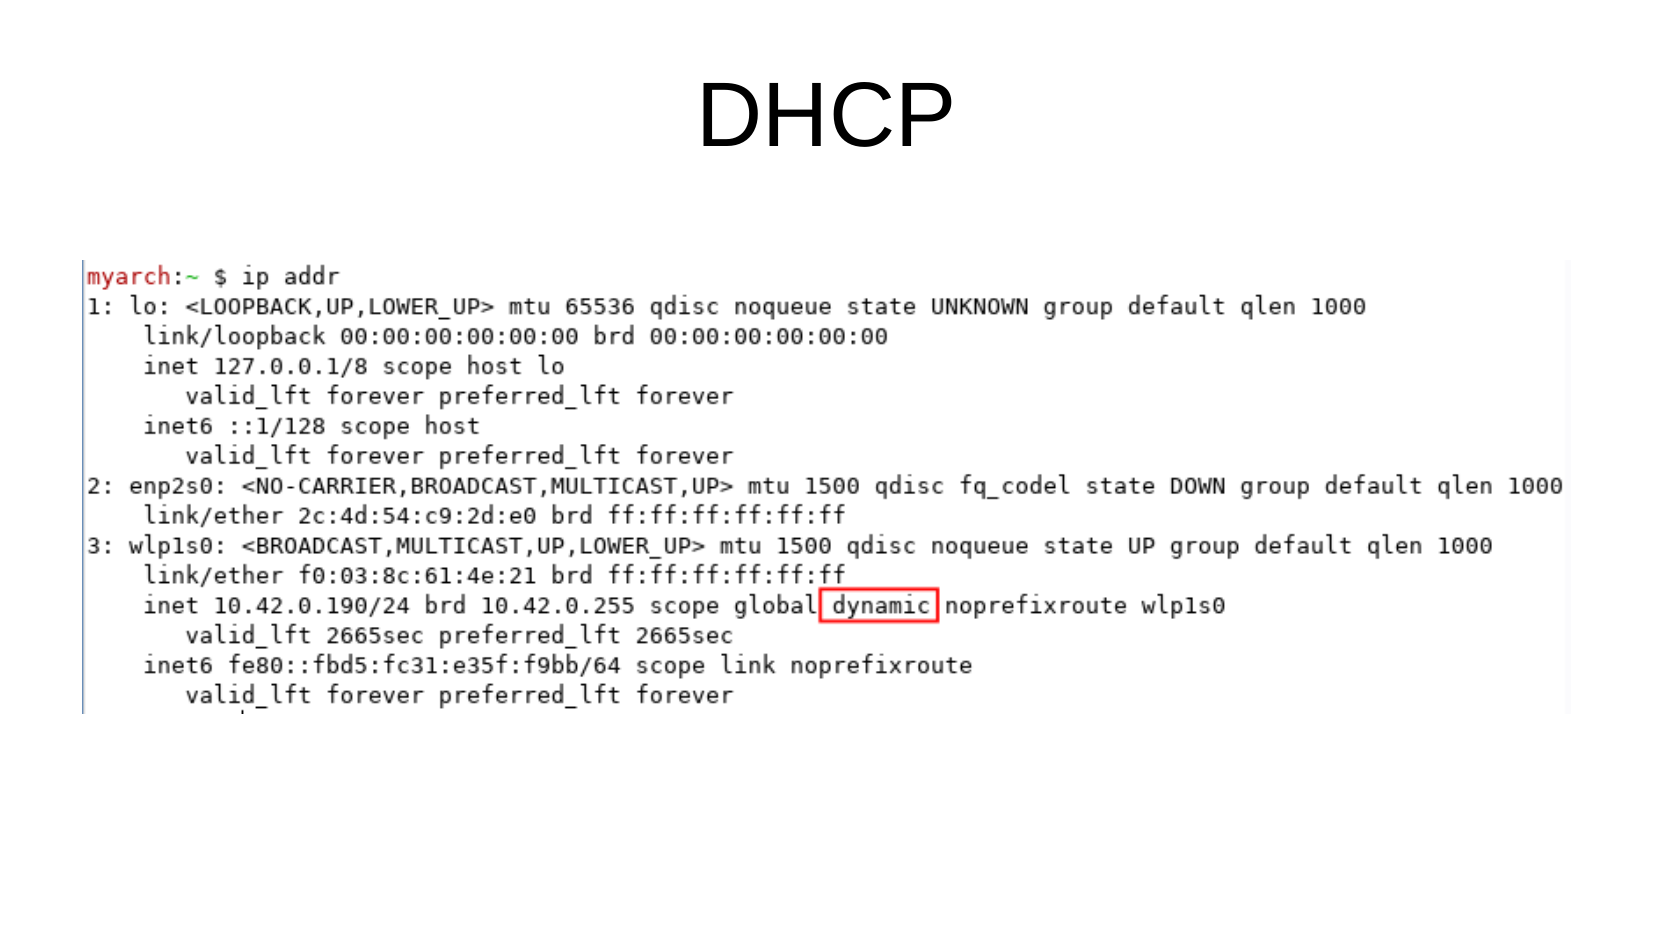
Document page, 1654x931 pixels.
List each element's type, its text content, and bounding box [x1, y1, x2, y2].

title DHCP [82, 37, 1571, 193]
picture [82, 260, 1571, 714]
